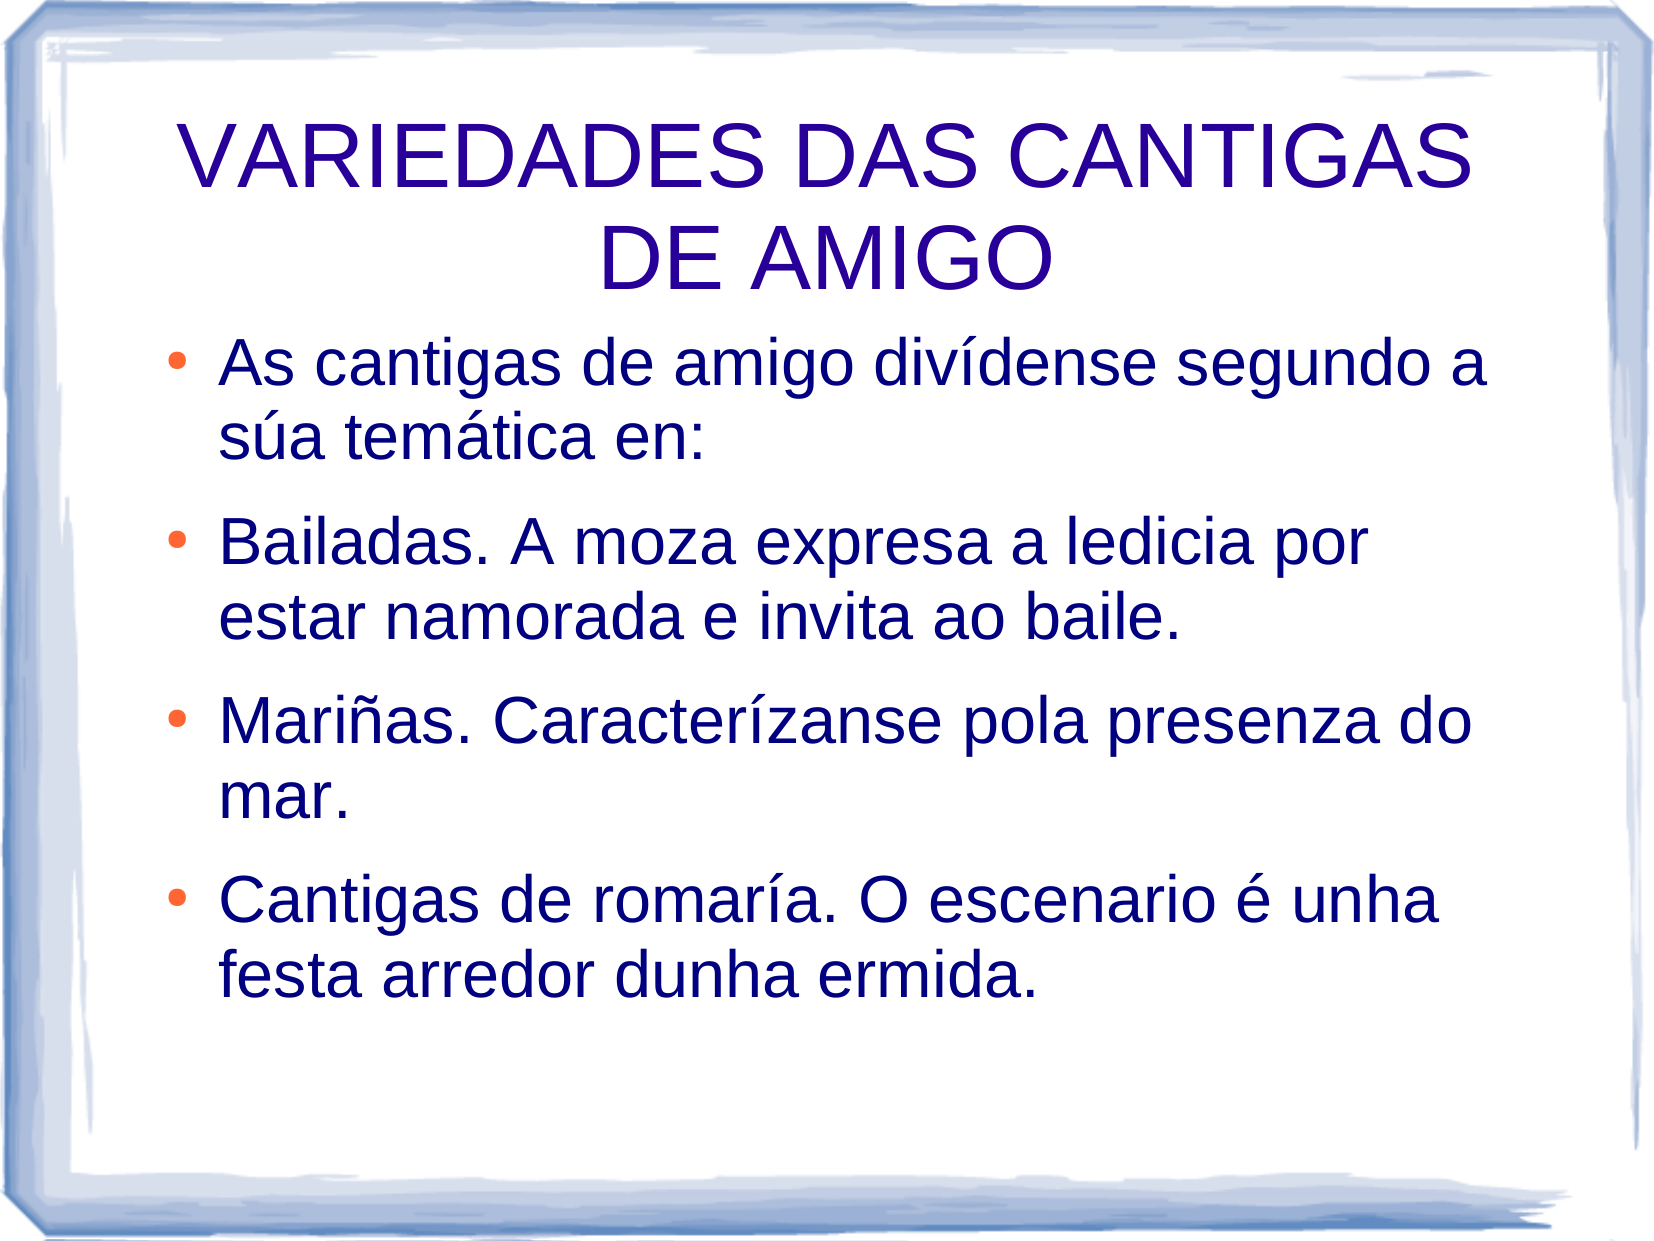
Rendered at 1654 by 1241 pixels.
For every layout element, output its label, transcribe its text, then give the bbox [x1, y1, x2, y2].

list As cantigas de amigo divídense segundo a súa temática en: Bailadas. A moza expresa a ledicia por estar namorada e invita ao baile. Mariñas. Caracterízanse pola presenza do mar. Cantigas de romaría. O escenario é unha festa arredor dunha ermida. [147, 324, 1506, 1116]
picture [0, 0, 1654, 1241]
title VARIEDADES DAS CANTIGAS DE AMIGO [147, 104, 1506, 310]
